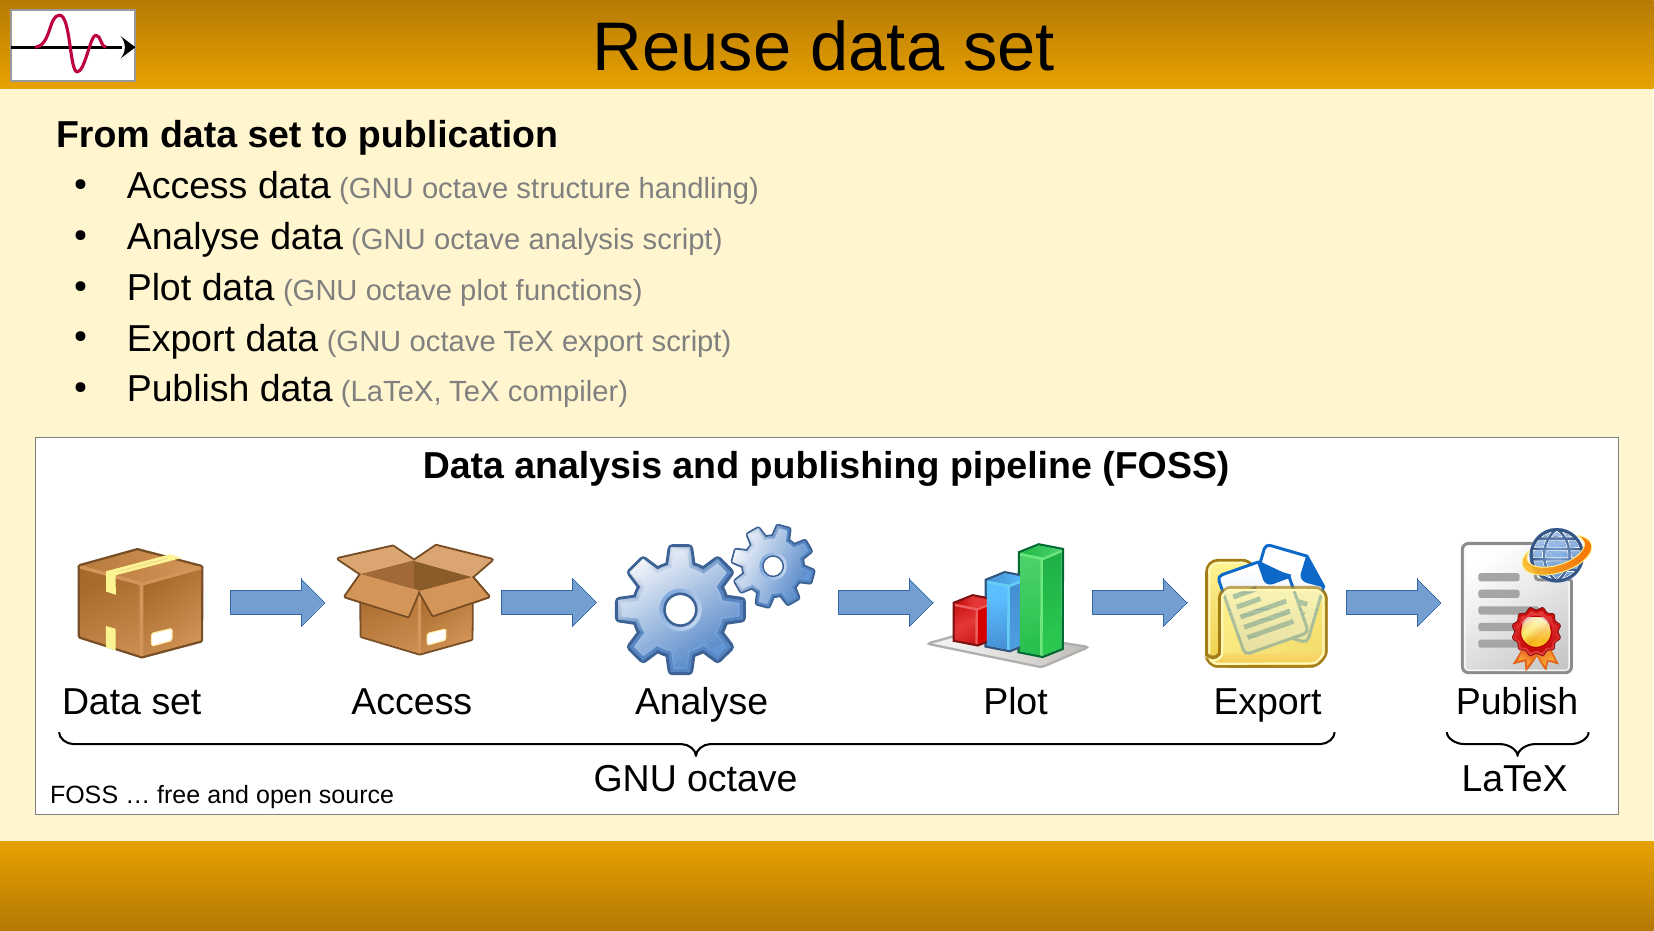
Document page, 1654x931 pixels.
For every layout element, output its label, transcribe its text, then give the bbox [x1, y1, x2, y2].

text_box [501, 578, 596, 627]
text_box Analyse [620, 673, 783, 731]
text_box [230, 578, 325, 627]
text_box Plot [968, 673, 1063, 731]
text_box GNU octave [578, 750, 813, 807]
text_box [838, 578, 934, 627]
text_box [1346, 578, 1441, 627]
text_box Export [1198, 673, 1337, 731]
picture [1433, 515, 1601, 691]
text_box [44, 18, 68, 46]
picture [47, 522, 225, 671]
text_box Access [336, 673, 488, 731]
text_box From data set to publication Access data (GNU octave structure handling) Analyse data (GNU octave analysis script) Plot data (GNU octave plot functions) Export data (GNU octave TeX export script) Publish data (LaTeX, TeX compiler) [41, 106, 1613, 418]
text_box [92, 38, 101, 46]
picture [1184, 523, 1352, 691]
text_box Data set [47, 673, 217, 731]
text_box Publish [1441, 673, 1594, 731]
picture [921, 527, 1095, 686]
picture [596, 492, 847, 693]
text_box [73, 49, 86, 69]
text_box [1092, 578, 1184, 627]
text_box LaTeX [1446, 750, 1583, 807]
text_box FOSS … free and open source [35, 773, 410, 817]
picture [336, 543, 494, 656]
text_box Data analysis and publishing pipeline (FOSS) [35, 437, 1619, 815]
title Reuse data set [33, 7, 1615, 85]
text_box [10, 9, 136, 81]
